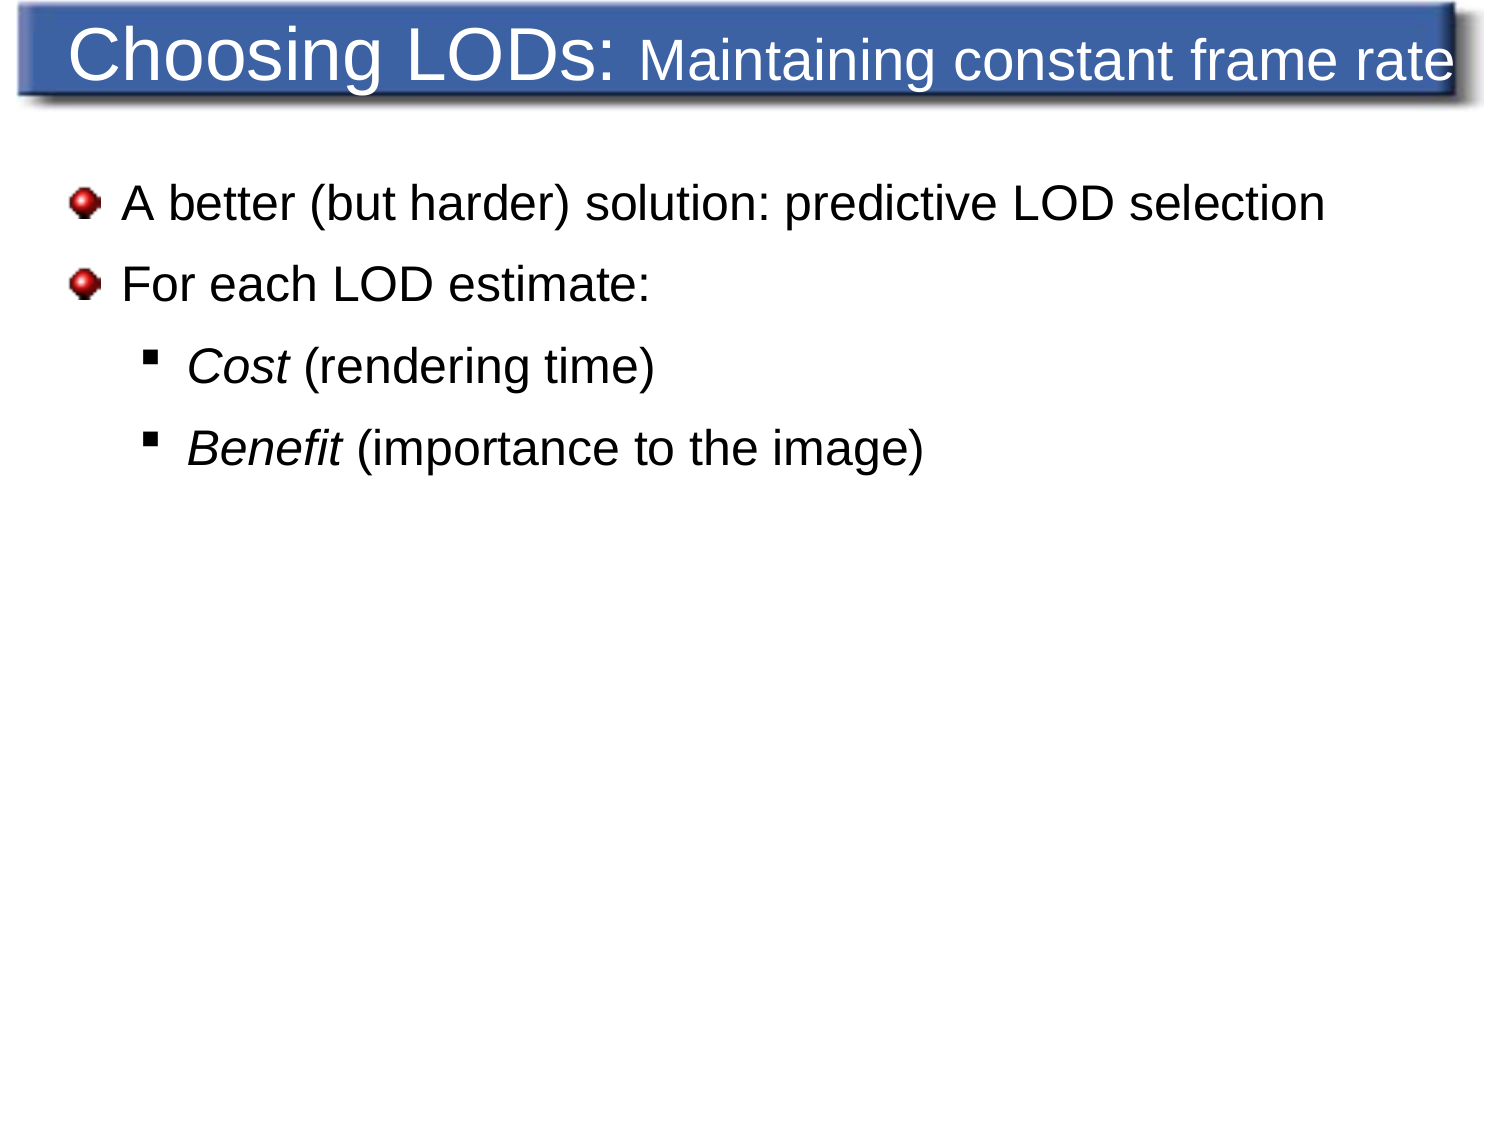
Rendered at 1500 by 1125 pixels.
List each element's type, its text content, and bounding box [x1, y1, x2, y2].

title Choosing LODs: Maintaining constant frame rate [24, 0, 1500, 103]
list A better (but harder) solution: predictive LOD selection For each LOD estimate: Cost (rendering time) Benefit (importance to the image) [50, 162, 1463, 1088]
picture [16, 0, 1484, 113]
